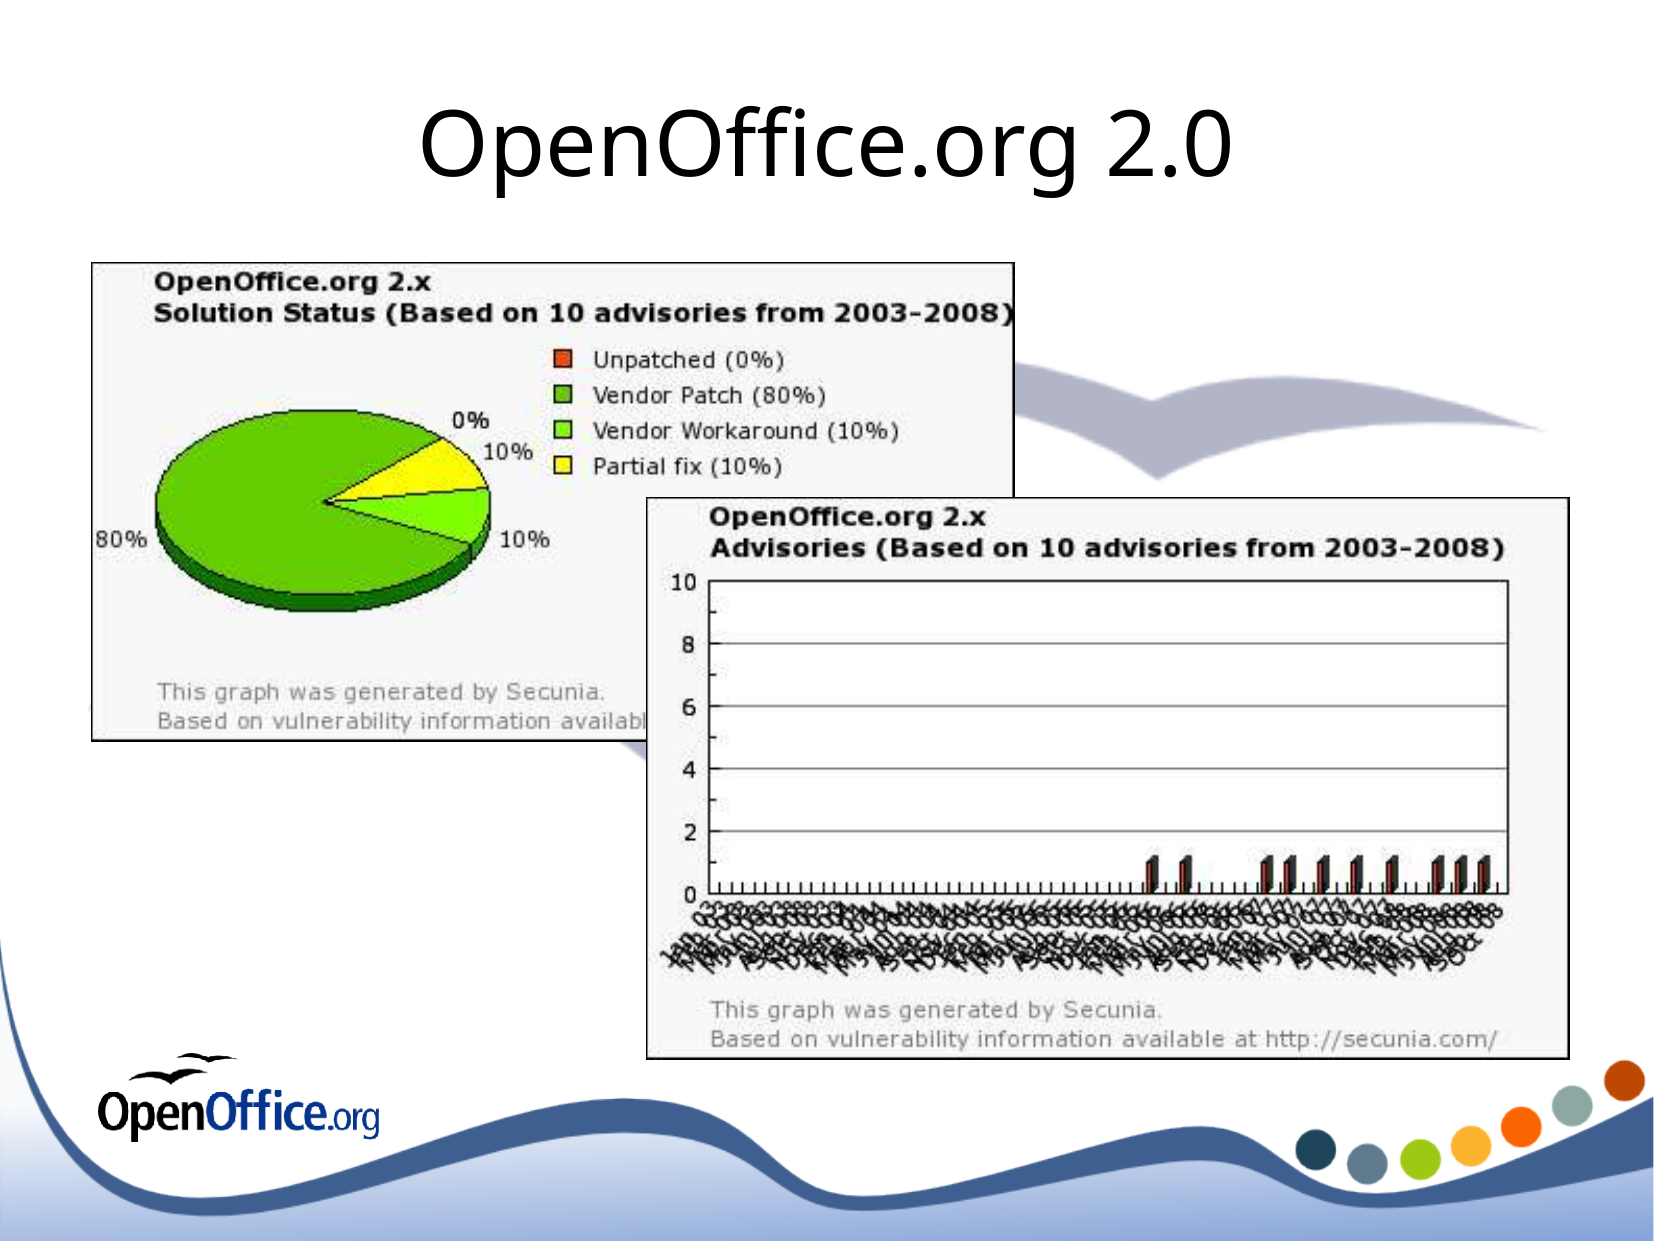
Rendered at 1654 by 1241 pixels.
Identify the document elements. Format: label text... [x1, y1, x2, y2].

picture [0, 262, 1654, 1241]
title OpenOffice.org 2.0 [82, 37, 1571, 245]
